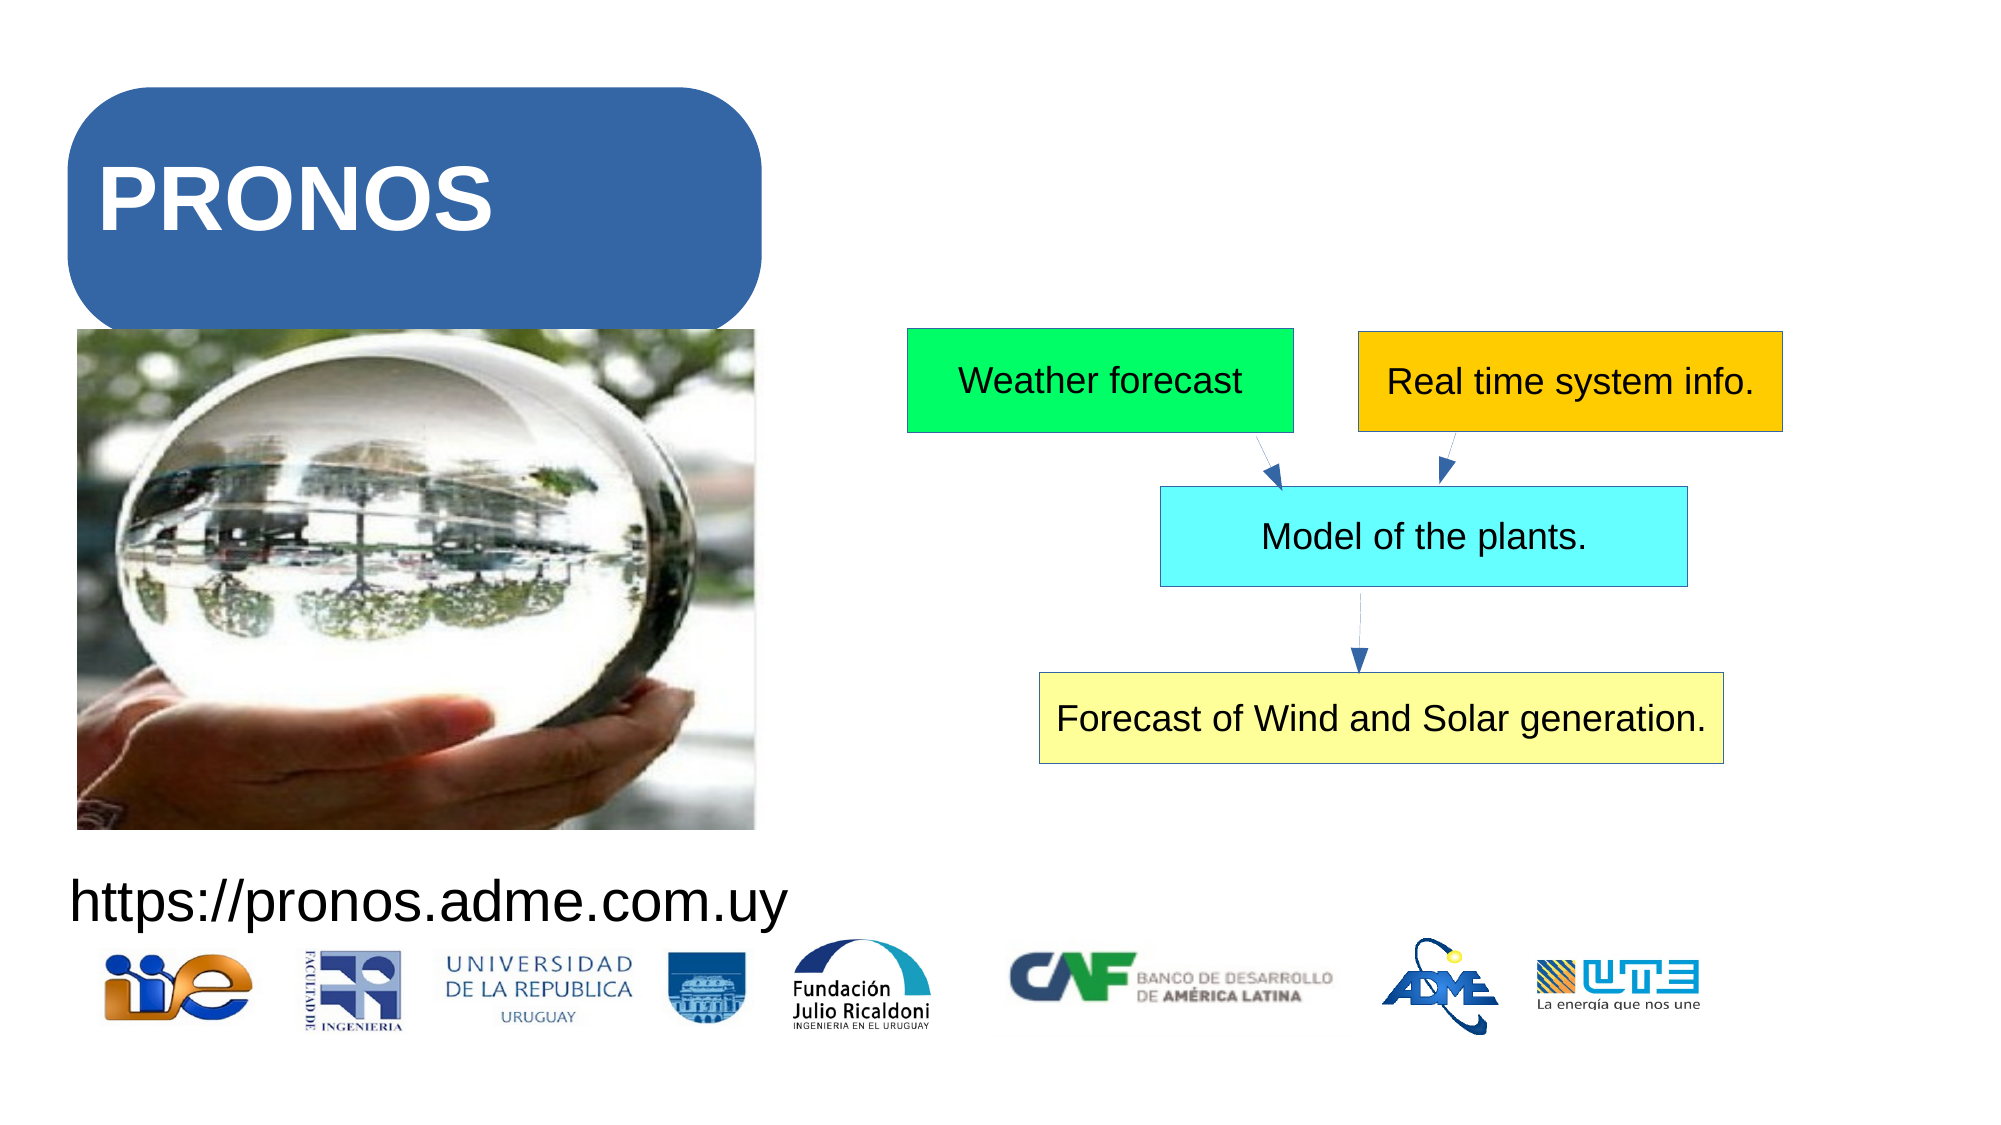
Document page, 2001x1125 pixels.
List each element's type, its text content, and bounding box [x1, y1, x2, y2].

text_box Weather forecast [907, 328, 1294, 433]
text_box Model of the plants. [1160, 486, 1688, 587]
text_box Forecast of Wind and Solar generation. [1039, 672, 1724, 764]
picture [788, 938, 935, 1034]
text_box https://pronos.adme.com.uy [54, 860, 898, 941]
picture [90, 943, 770, 1037]
text_box Real time system info. [1358, 331, 1783, 432]
picture [1535, 946, 1701, 1023]
picture [991, 936, 1351, 1037]
picture [77, 329, 764, 830]
text_box PRONOS [67, 87, 762, 339]
picture [1382, 938, 1502, 1037]
